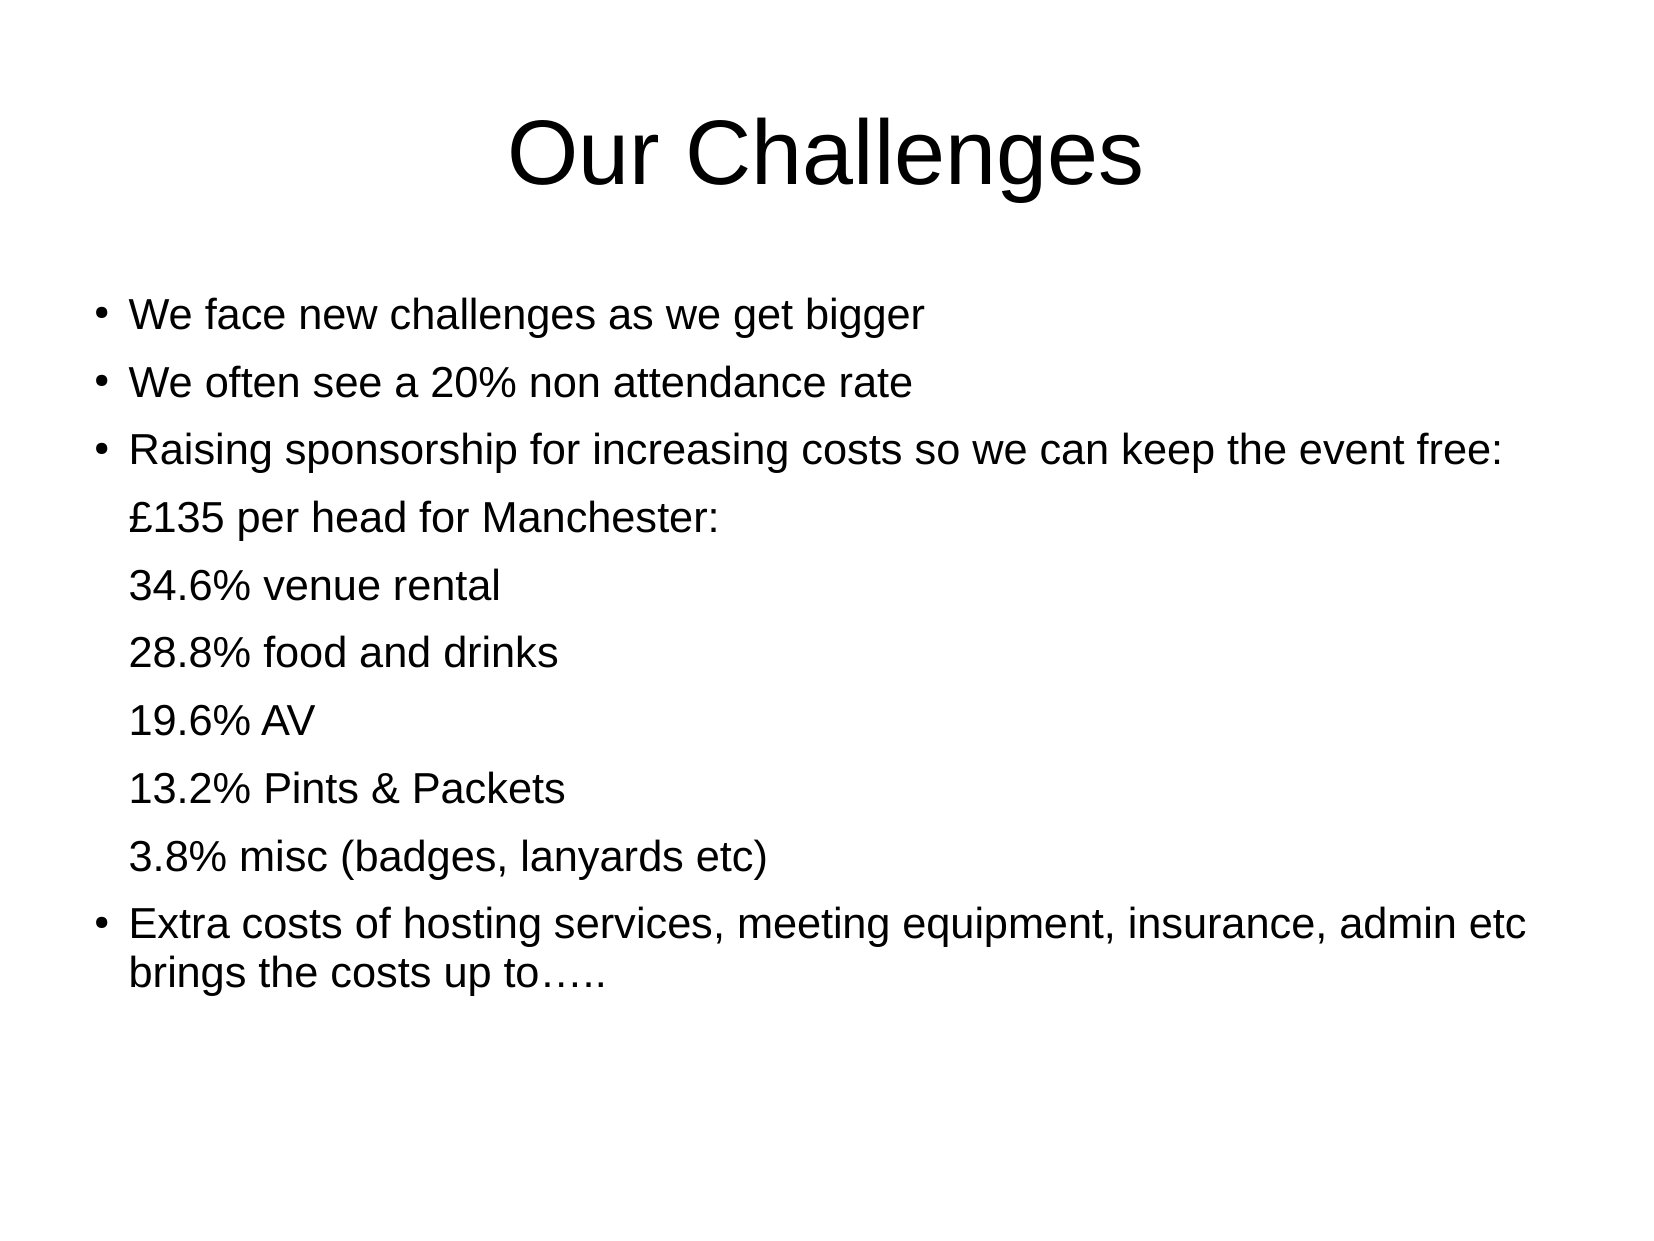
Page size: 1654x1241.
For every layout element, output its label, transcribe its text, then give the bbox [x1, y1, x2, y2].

list We face new challenges as we get bigger We often see a 20% non attendance rate Raising sponsorship for increasing costs so we can keep the event free: £135 per head for Manchester: 34.6% venue rental 28.8% food and drinks 19.6% AV 13.2% Pints & Packets 3.8% misc (badges, lanyards etc) Extra costs of hosting services, meeting equipment, insurance, admin etc brings the costs up to….. [82, 290, 1571, 1010]
title Our Challenges [82, 49, 1571, 257]
